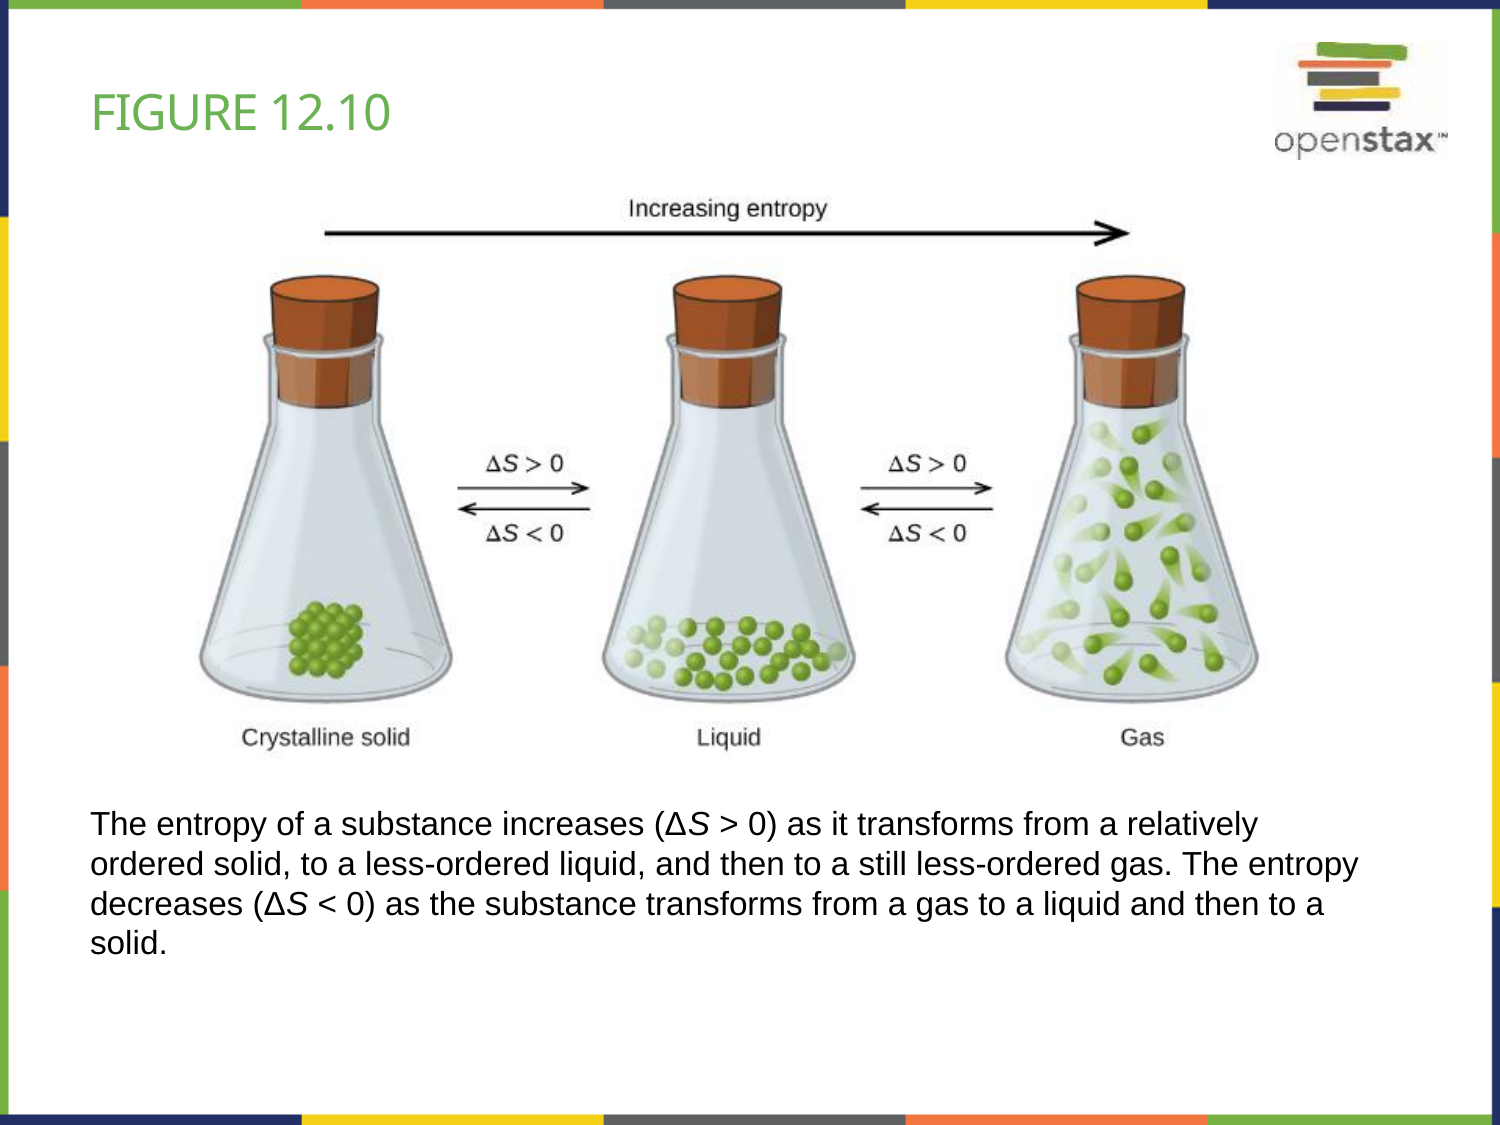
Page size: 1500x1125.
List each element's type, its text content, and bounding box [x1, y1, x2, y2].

picture [0, 0, 1500, 1125]
list The entropy of a substance increases (ΔS > 0) as it transforms from a relatively ordered solid, to a less-ordered liquid, and then to a still less-ordered gas. The entropy decreases (ΔS < 0) as the substance transforms from a gas to a liquid and then to a solid. [75, 794, 1398, 986]
title Figure 12.10 [75, 39, 1398, 148]
